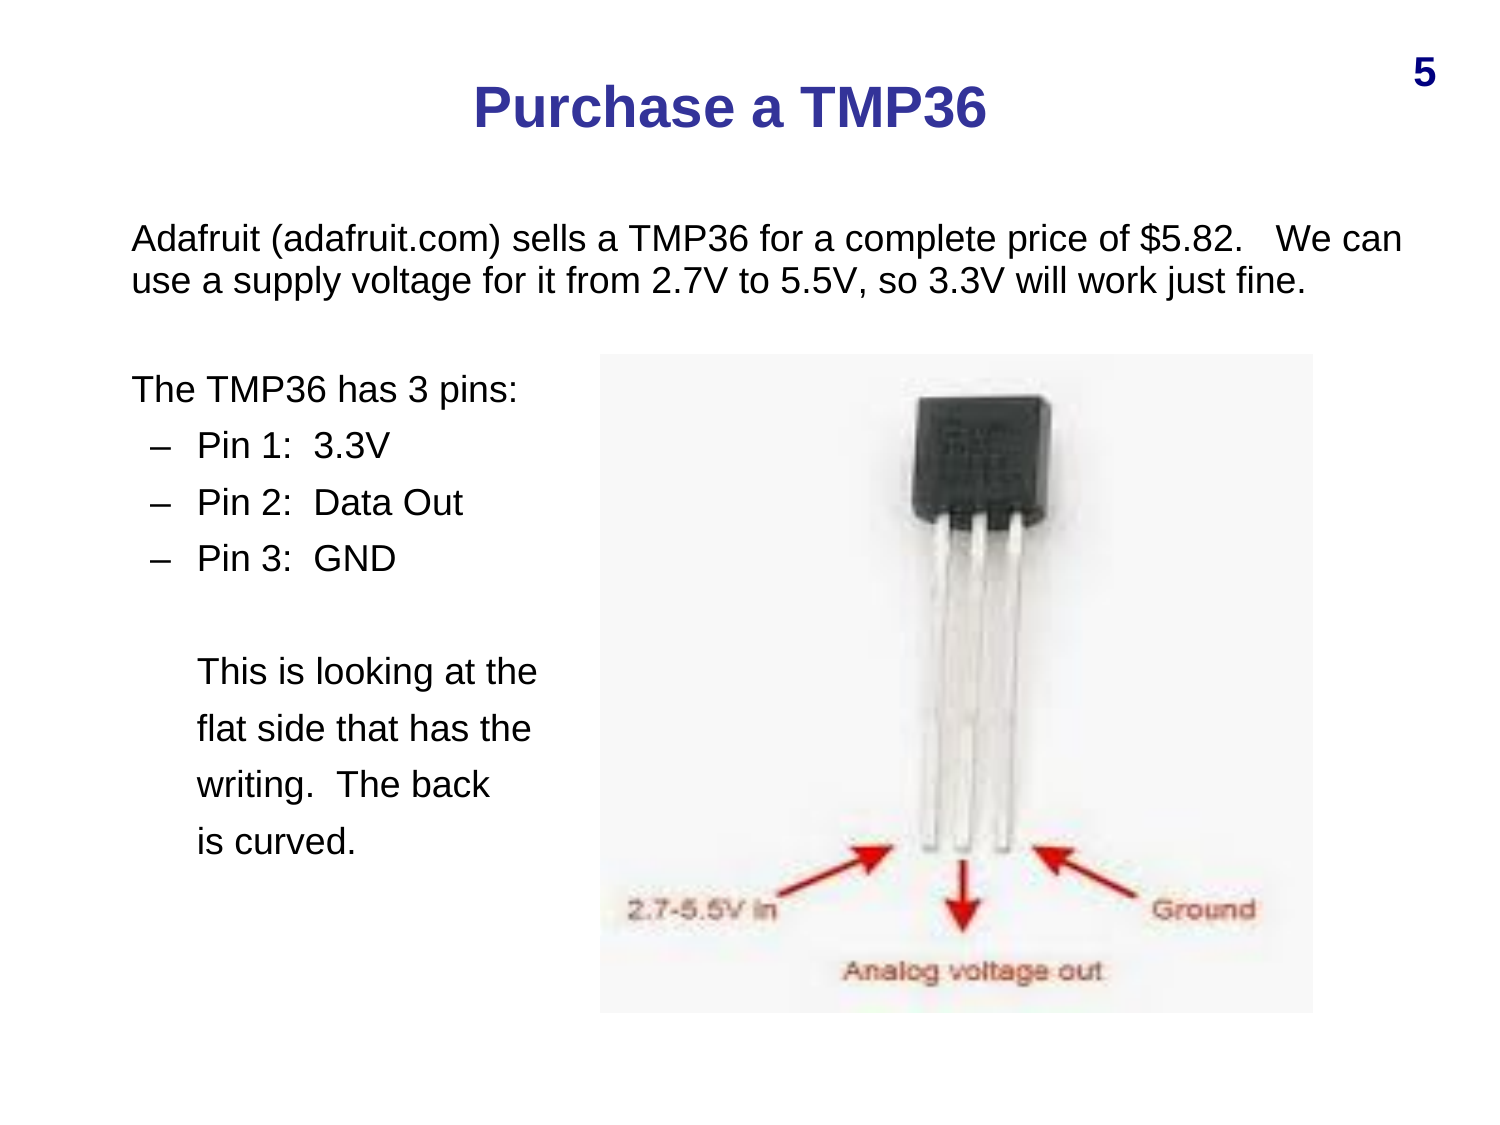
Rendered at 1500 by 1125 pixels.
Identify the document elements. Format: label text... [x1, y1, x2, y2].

title Purchase a TMP36 [412, 75, 1051, 141]
picture [600, 354, 1313, 1013]
text_box 5 [1387, 37, 1463, 103]
list Adafruit (adafruit.com) sells a TMP36 for a complete price of $5.82. We can use a supply voltage for it from 2.7V to 5.5V, so 3.3V will work just fine. The TMP36 has 3 pins: Pin 1: 3.3V Pin 2: Data Out Pin 3: GND This is looking at the flat side that has the writing. The back is curved. [75, 217, 1463, 863]
